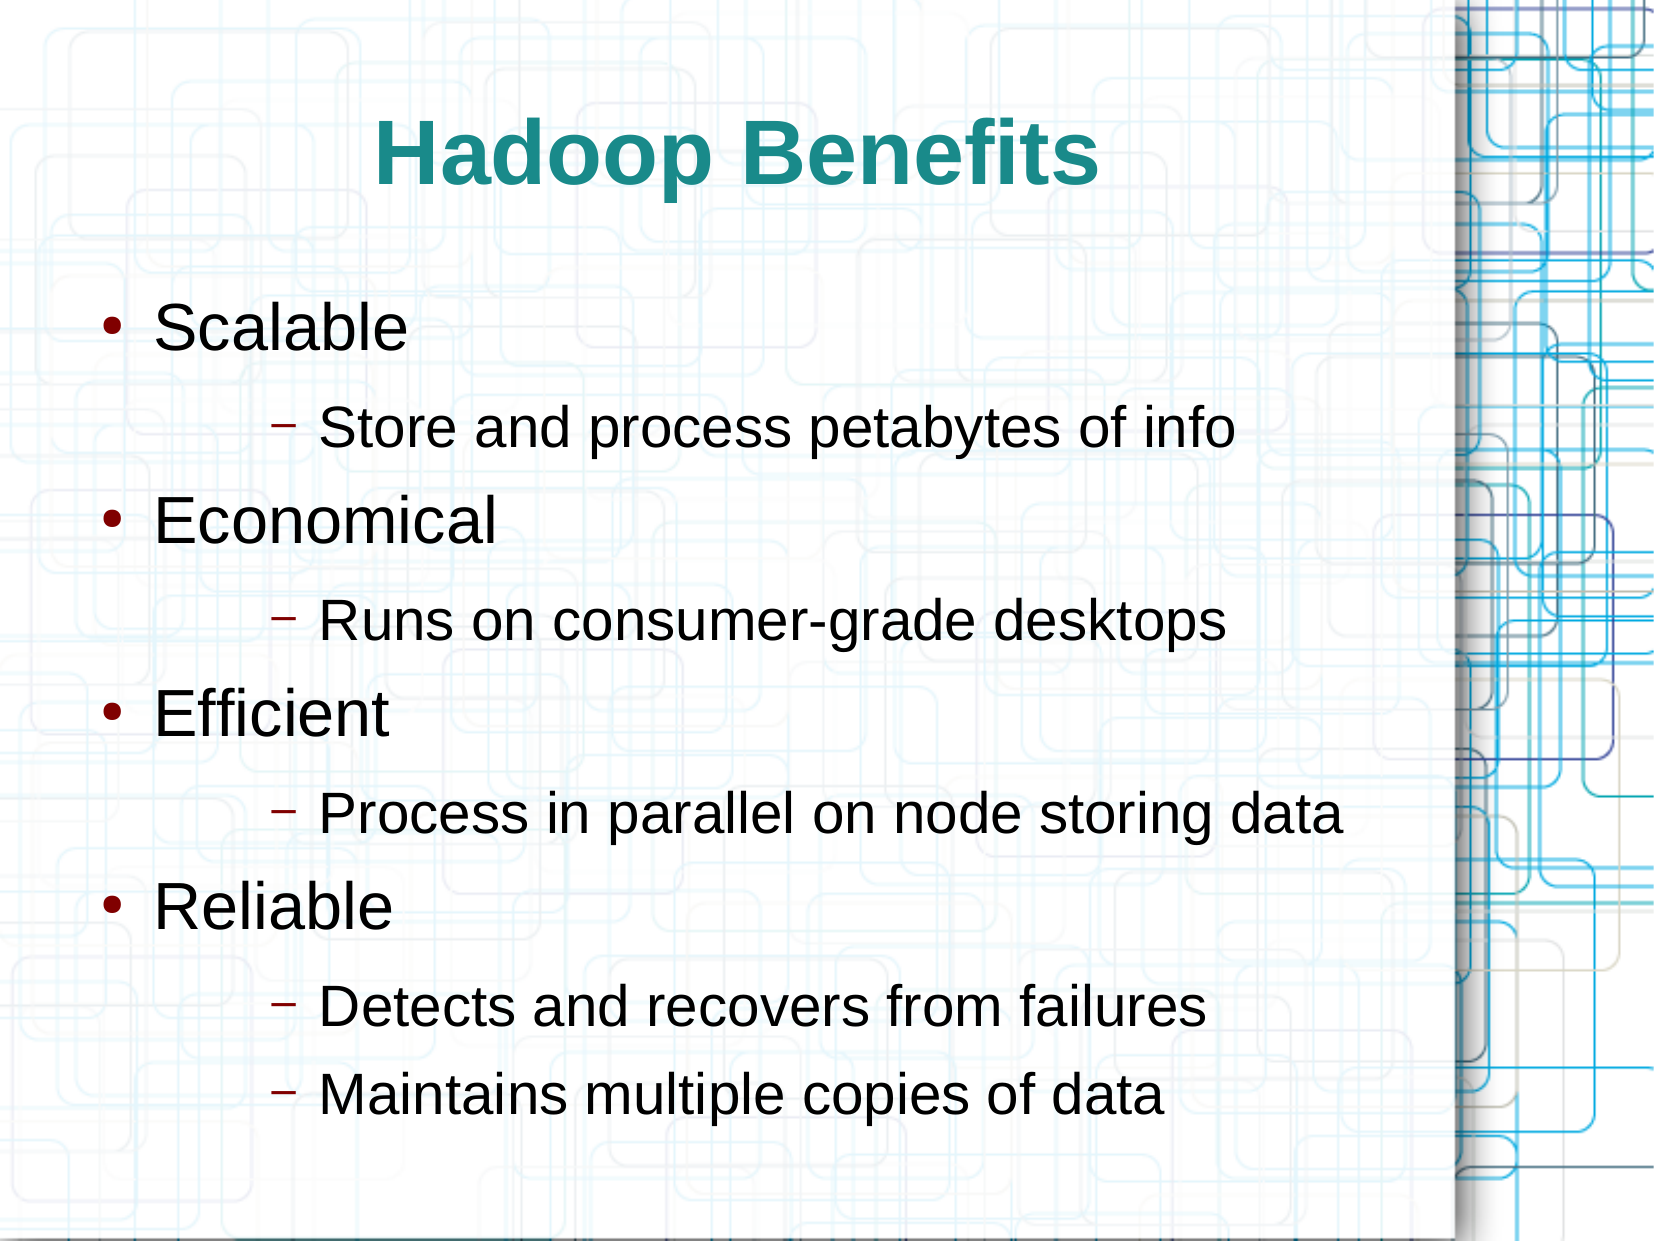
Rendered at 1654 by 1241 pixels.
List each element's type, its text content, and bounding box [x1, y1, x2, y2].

picture [0, 0, 1654, 1241]
list Scalable Store and process petabytes of info Economical Runs on consumer-grade desktops Efficient Process in parallel on node storing data Reliable Detects and recovers from failures Maintains multiple copies of data [82, 290, 1418, 1128]
title Hadoop Benefits [59, 56, 1418, 250]
